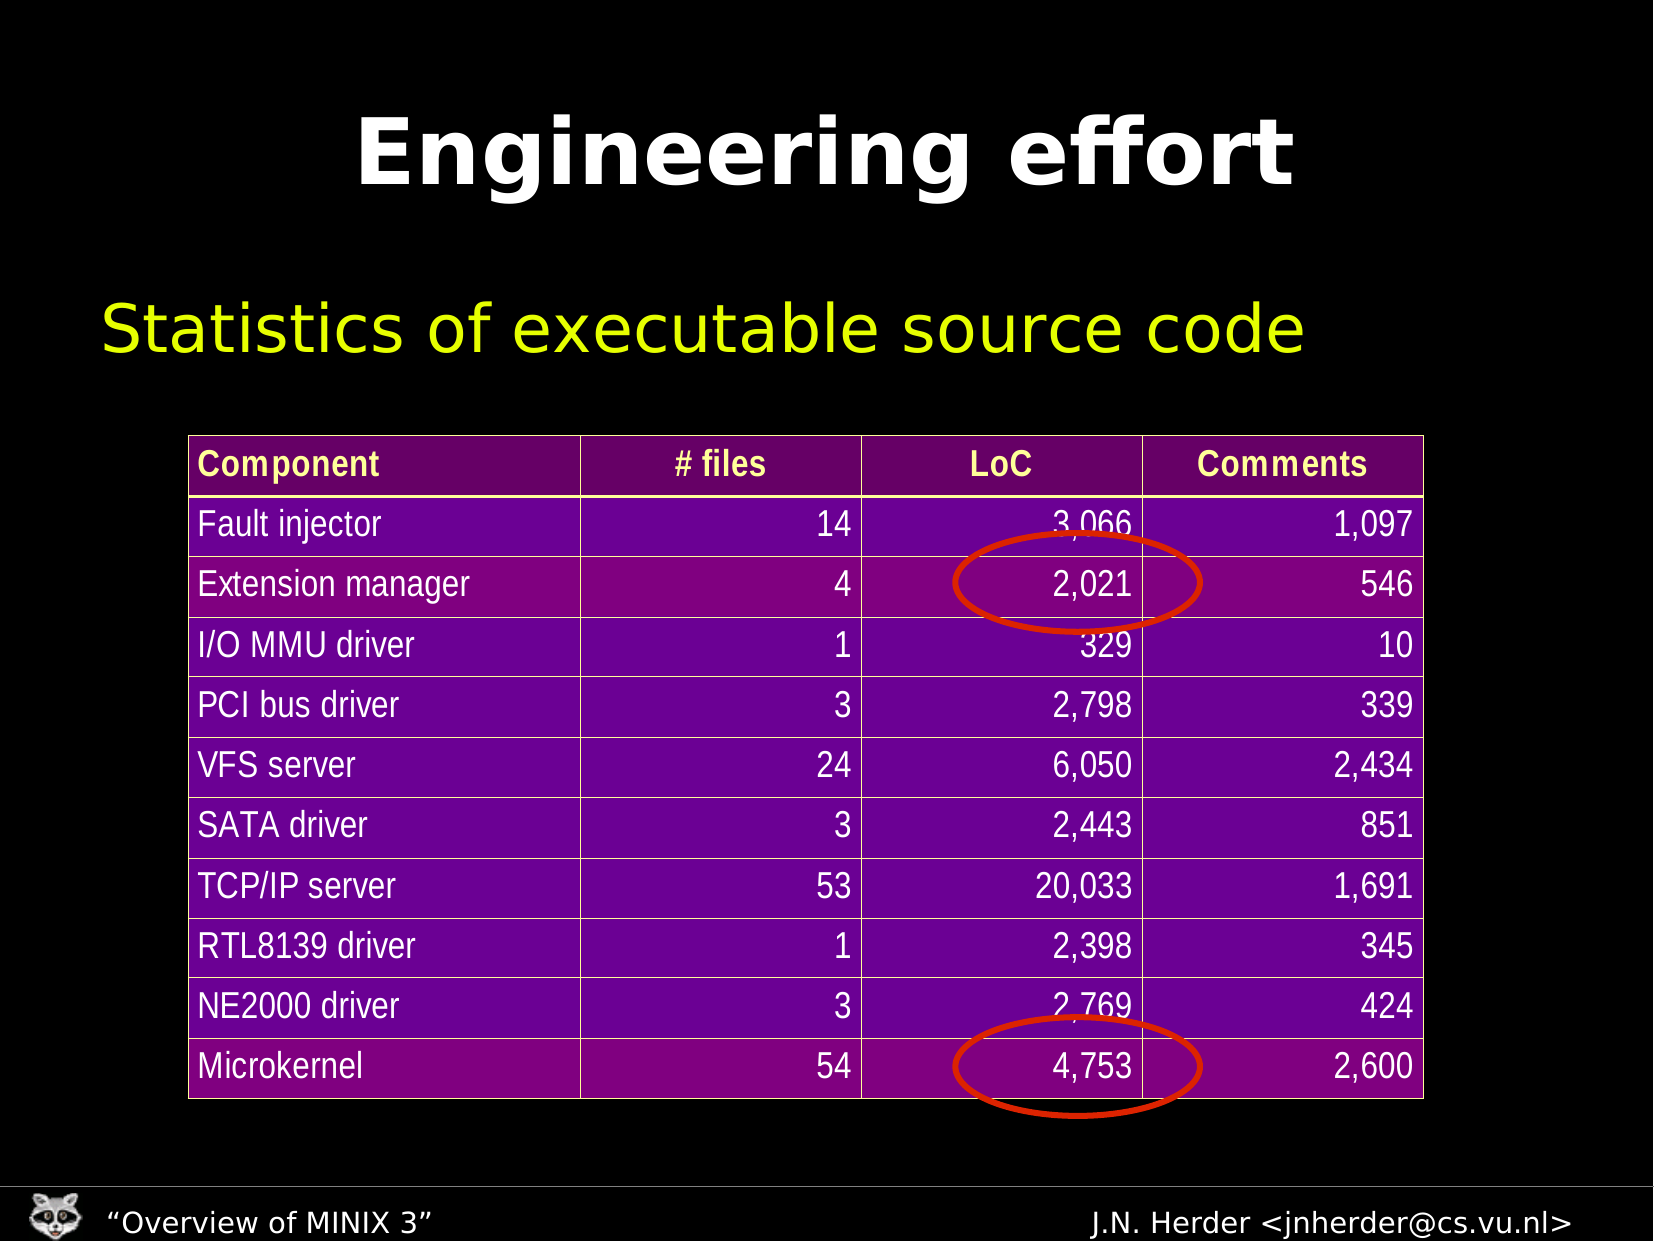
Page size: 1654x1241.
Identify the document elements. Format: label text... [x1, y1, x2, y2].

title Engineering effort [75, 43, 1576, 263]
chart [959, 1021, 1196, 1101]
list Statistics of executable source code [1002, 1101, 1153, 1109]
chart [186, 433, 1425, 1101]
list Statistics of executable source code [82, 290, 1571, 1109]
picture [29, 1193, 83, 1241]
